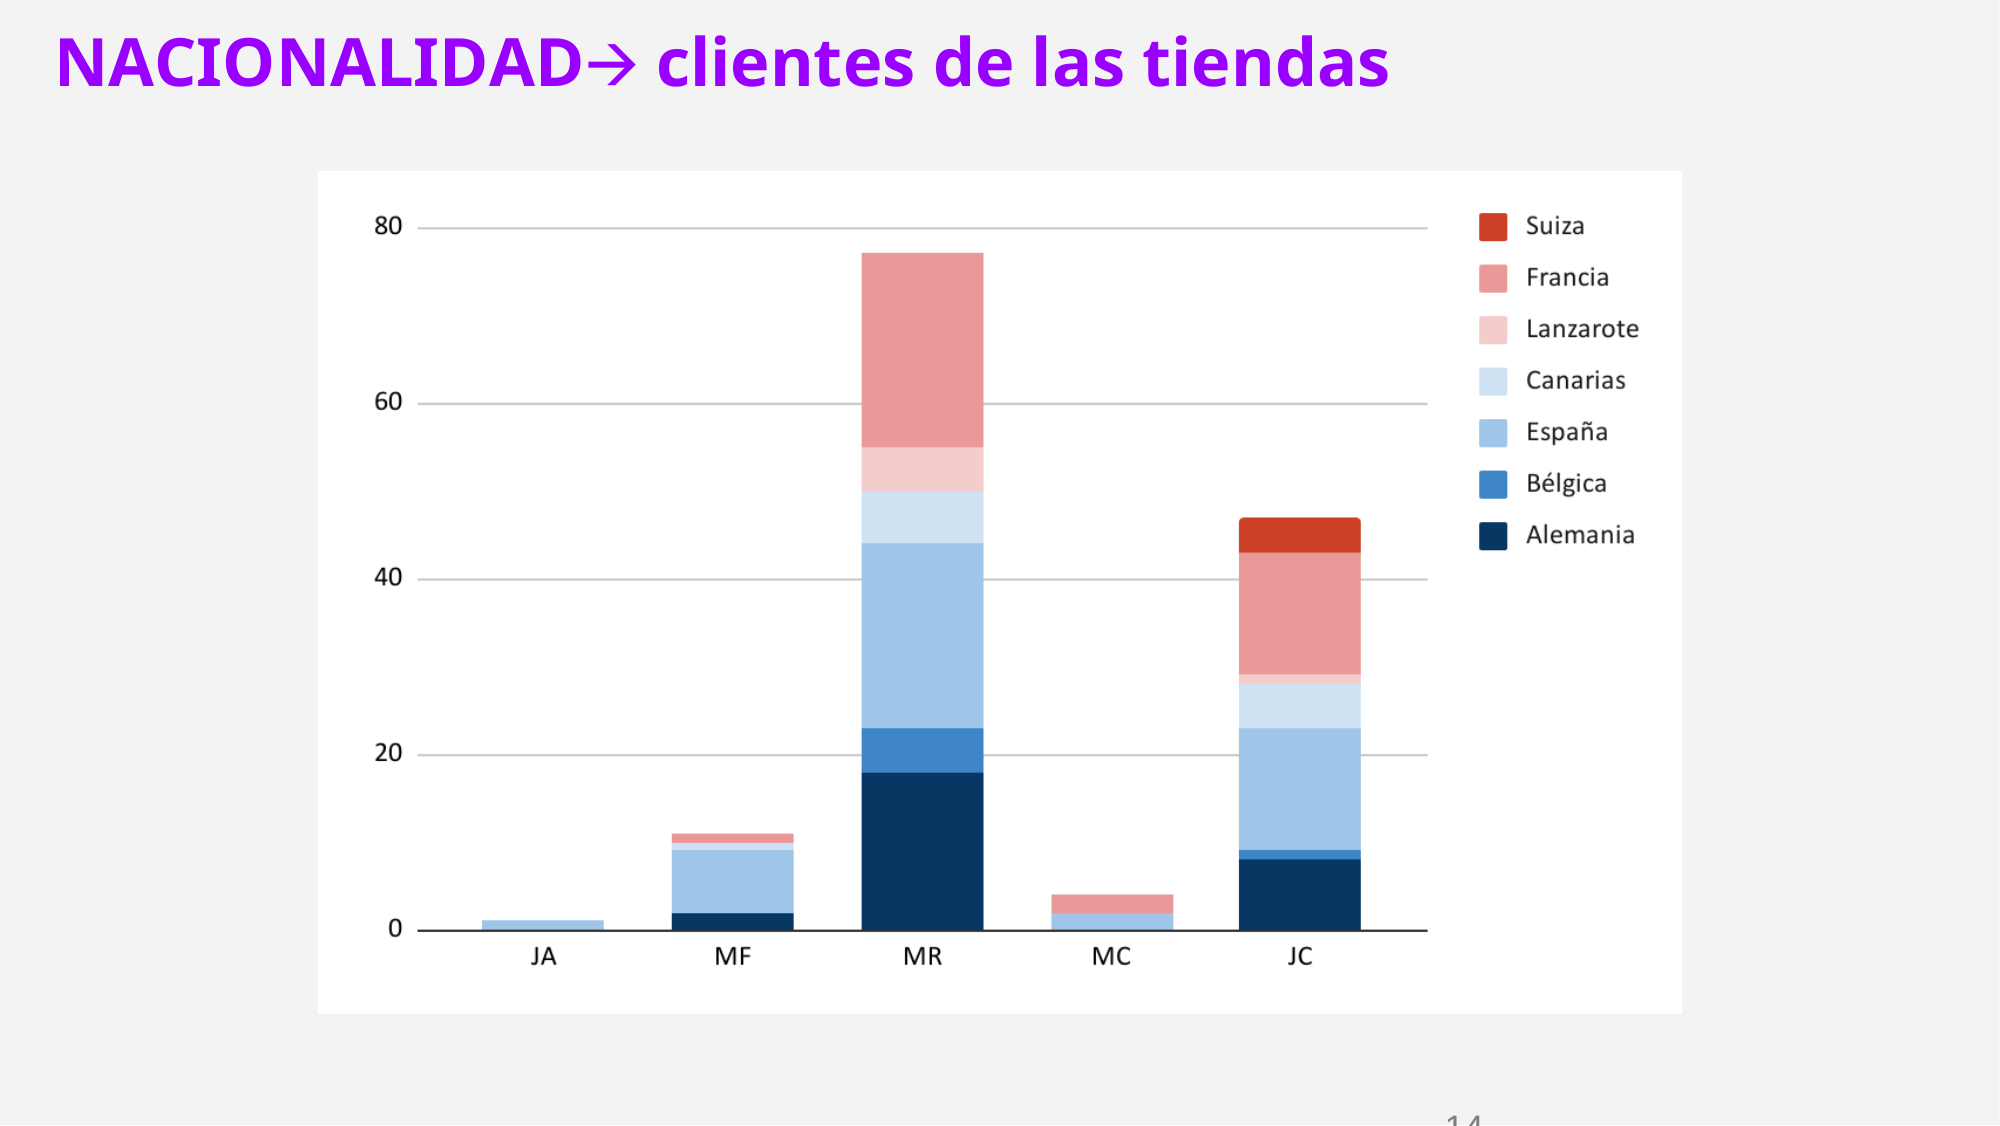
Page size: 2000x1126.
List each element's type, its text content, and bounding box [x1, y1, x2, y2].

text_box NACIONALIDAD🡪 clientes de las tiendas [54, 0, 1513, 120]
picture [318, 171, 1682, 1014]
text_box <número> [1426, 1096, 1894, 1126]
